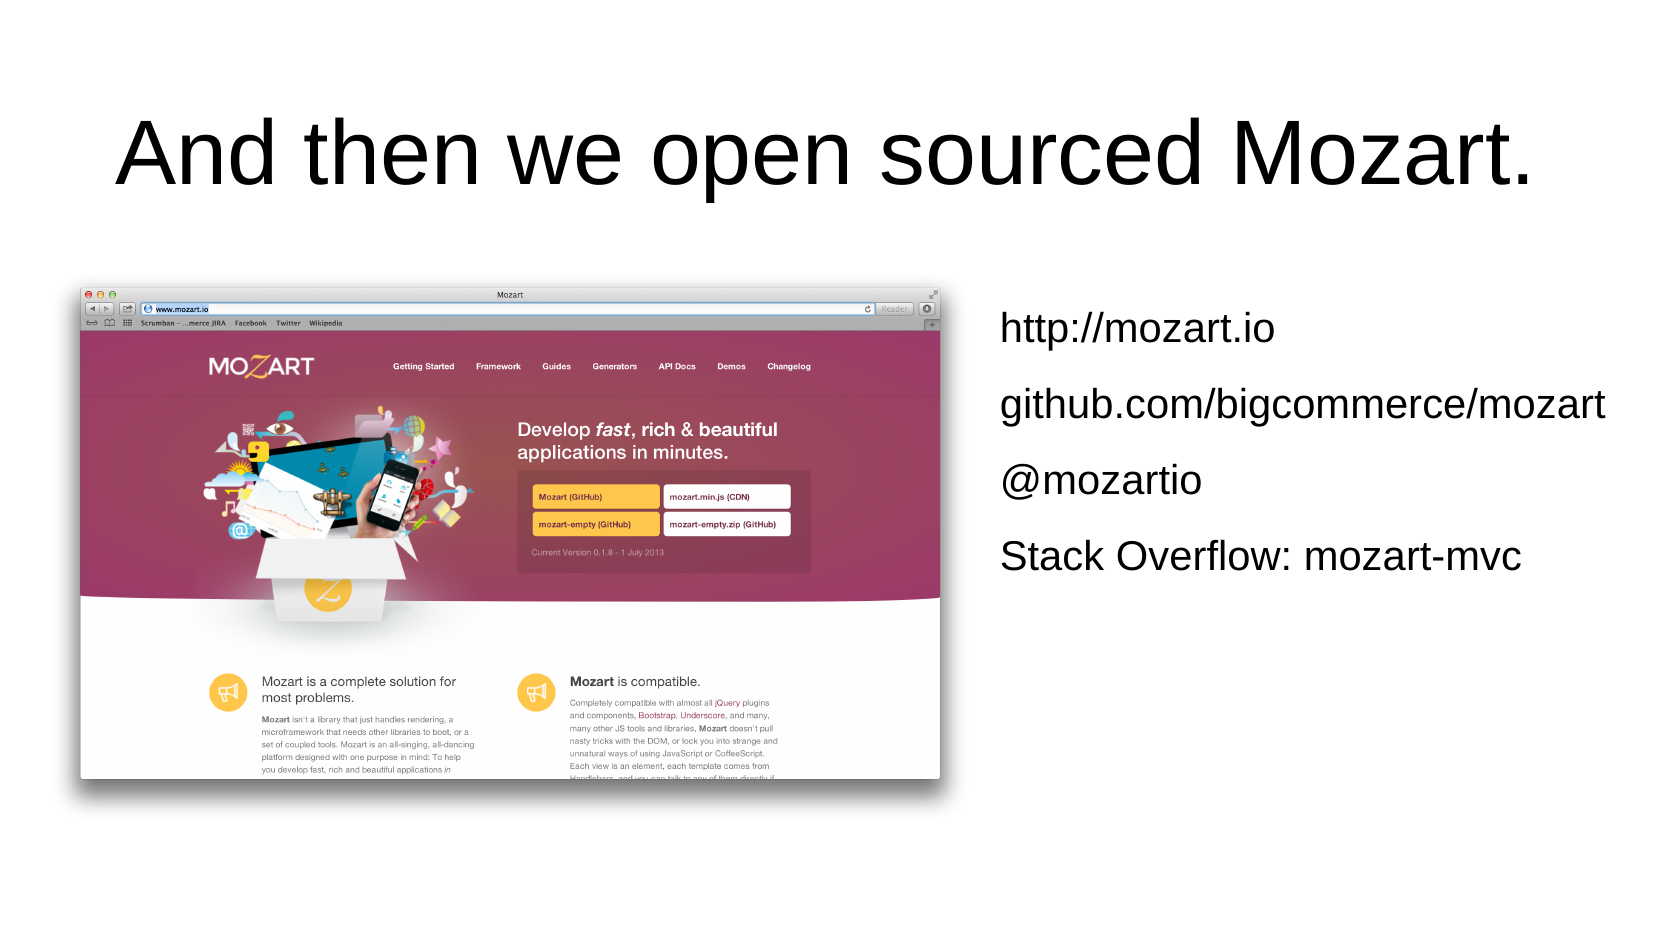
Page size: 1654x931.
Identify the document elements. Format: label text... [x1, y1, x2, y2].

title And then we open sourced Mozart. [82, 49, 1571, 257]
list http://mozart.io github.com/bigcommerce/mozart @mozartio Stack Overflow: mozart-mvc [999, 304, 1642, 682]
picture [46, 267, 974, 826]
